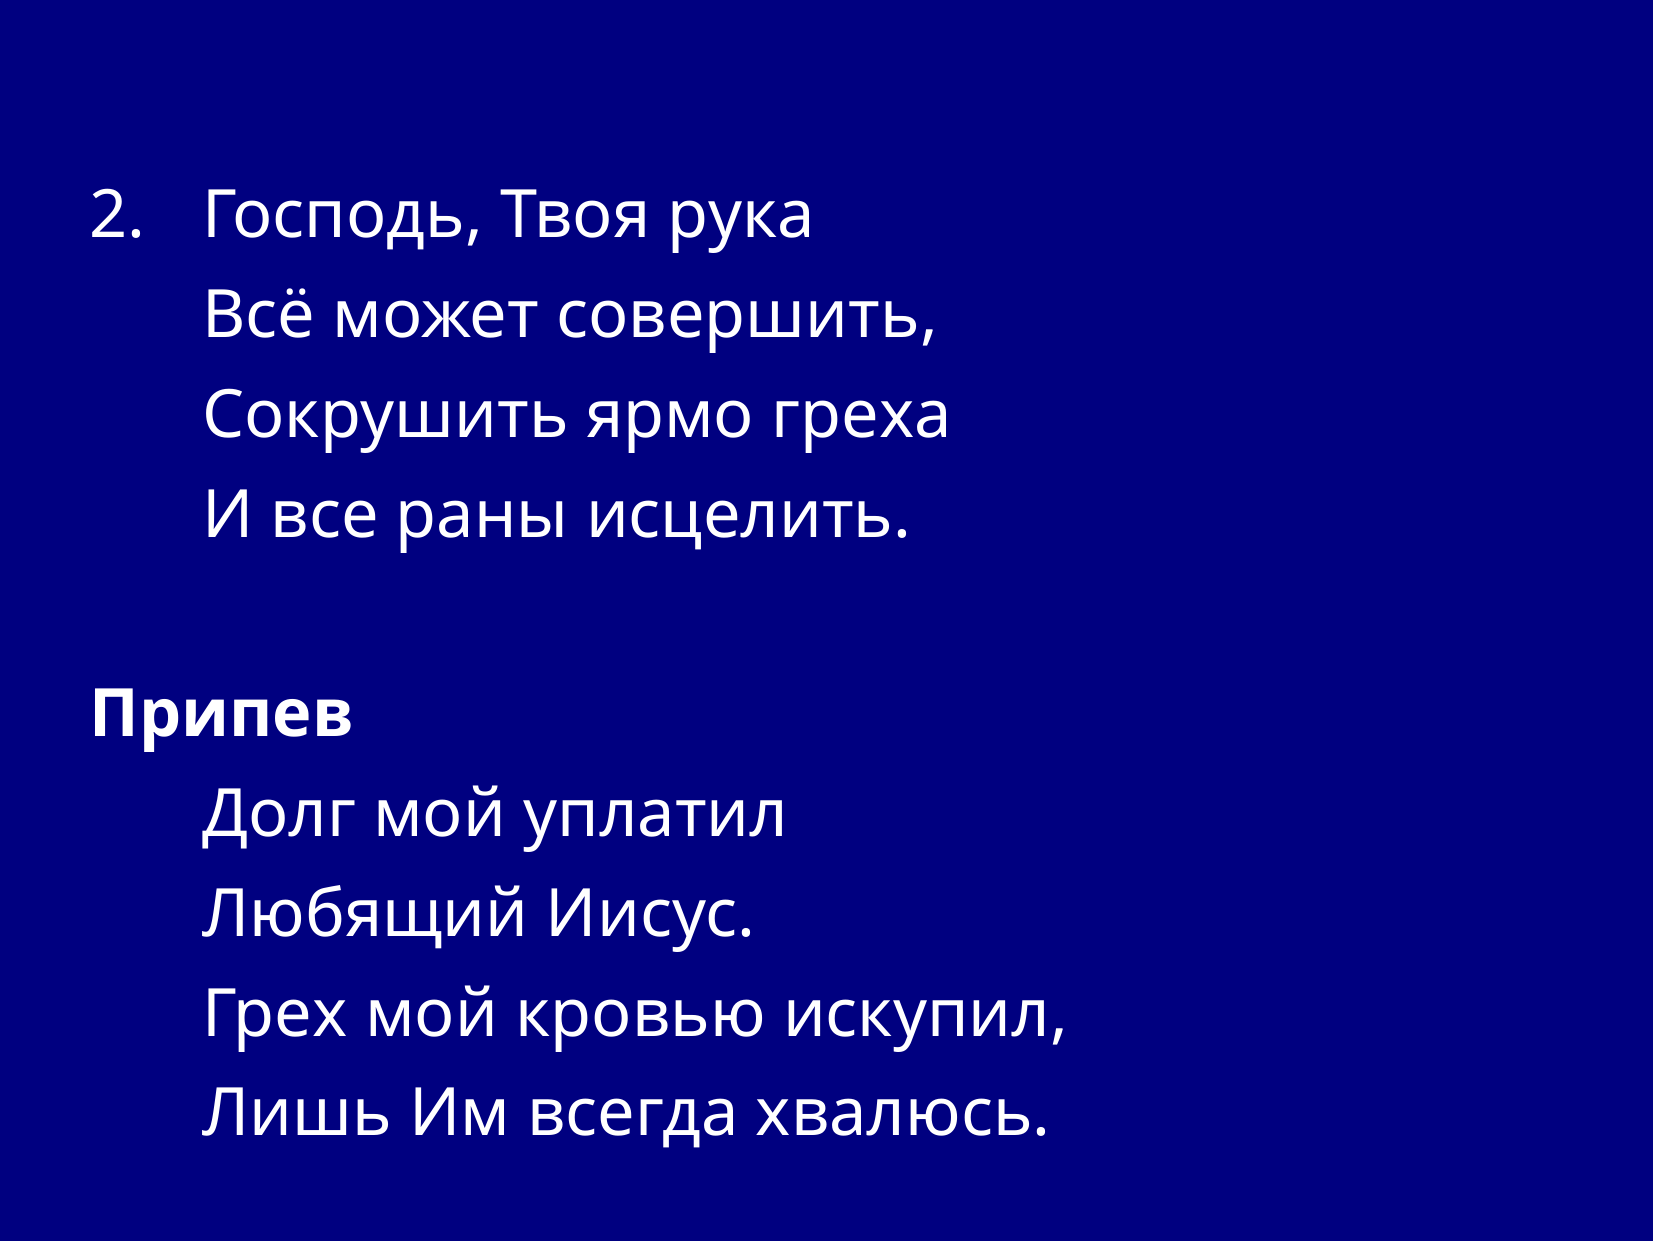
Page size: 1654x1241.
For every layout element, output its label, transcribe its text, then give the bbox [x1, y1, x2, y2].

text_box 2. Господь, Твоя рука Всё может совершить, Сокрушить ярмо греха И все раны исцелить. Припев Долг мой уплатил Любящий Иисус. Грех мой кровью искупил, Лишь Им всегда хвалюсь. [75, 150, 1576, 1163]
